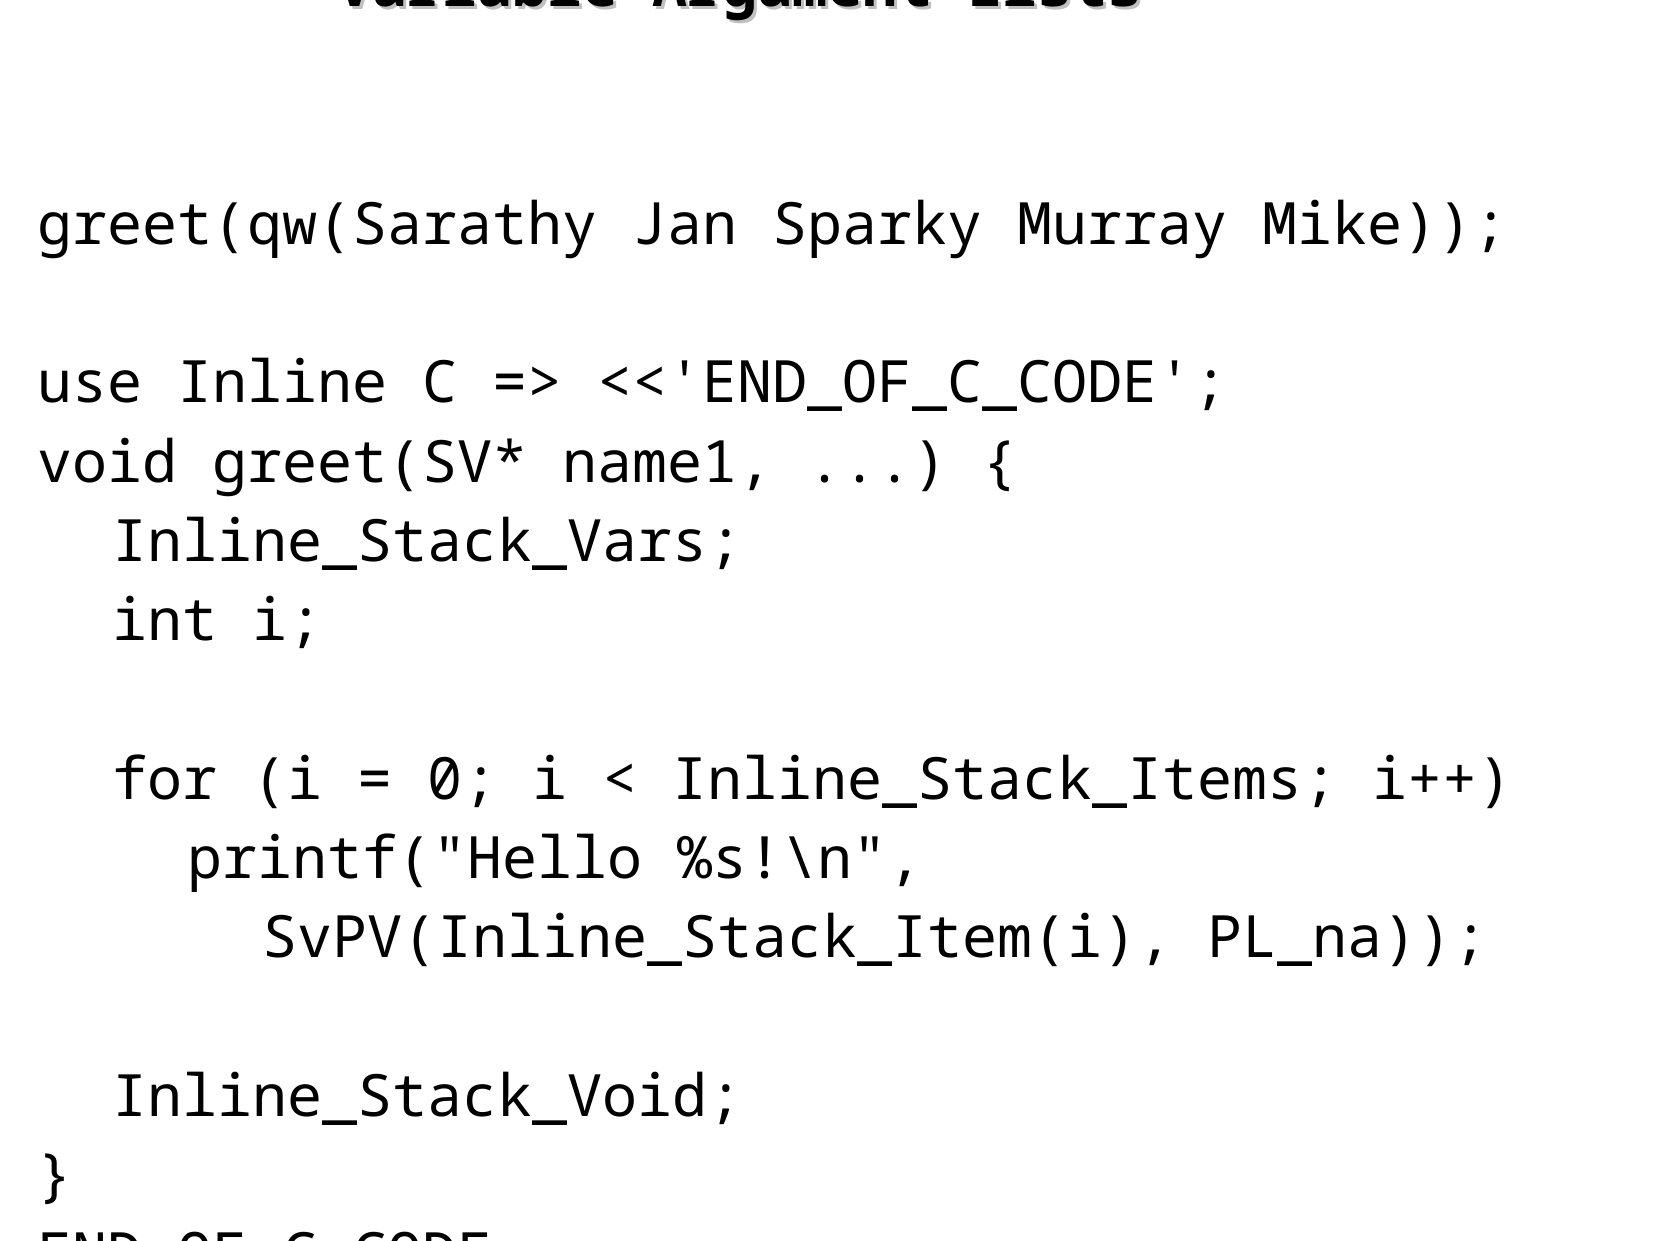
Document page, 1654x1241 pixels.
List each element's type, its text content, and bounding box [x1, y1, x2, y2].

subtitle Variable Argument Lists greet(qw(Sarathy Jan Sparky Murray Mike)); use Inline C => <<'END_OF_C_CODE'; void greet(SV* name1, ...) { Inline_Stack_Vars; int i; for (i = 0; i < Inline_Stack_Items; i++) printf("Hello %s!\n", SvPV(Inline_Stack_Item(i), PL_na)); Inline_Stack_Void; } END_OF_C_CODE [37, 0, 1651, 1191]
